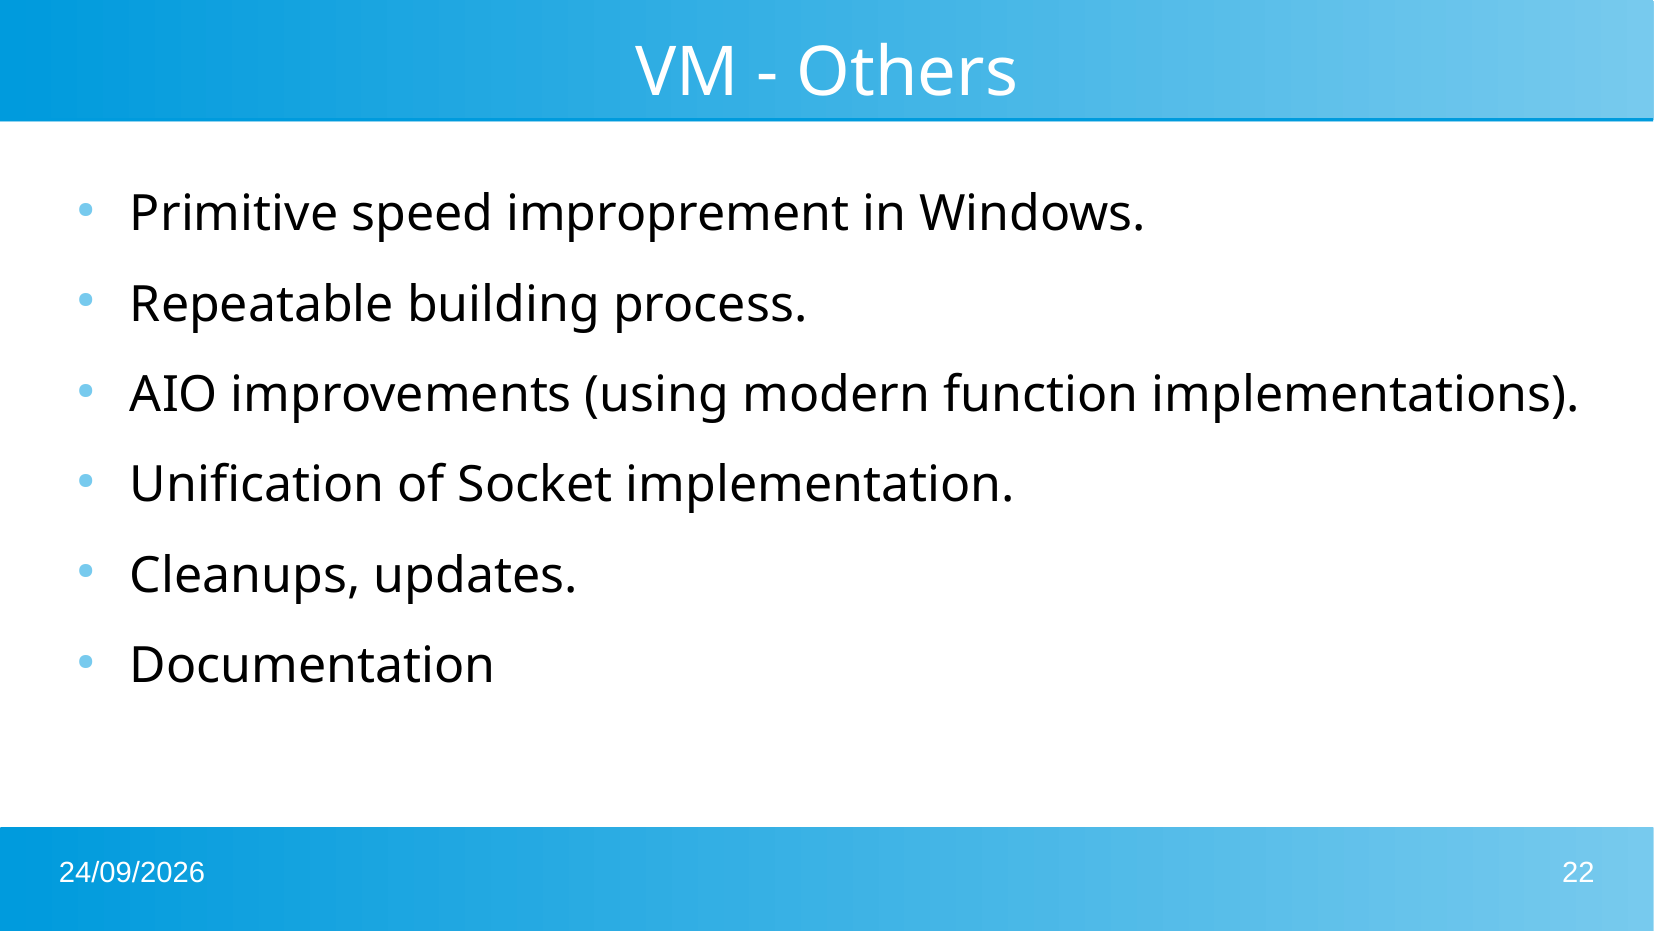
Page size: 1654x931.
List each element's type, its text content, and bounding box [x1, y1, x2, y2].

list Primitive speed improprement in Windows. Repeatable building process. AIO improvements (using modern function implementations). Unification of Socket implementation. Cleanups, updates. Documentation [59, 177, 1595, 768]
title VM - Others [59, 28, 1595, 109]
